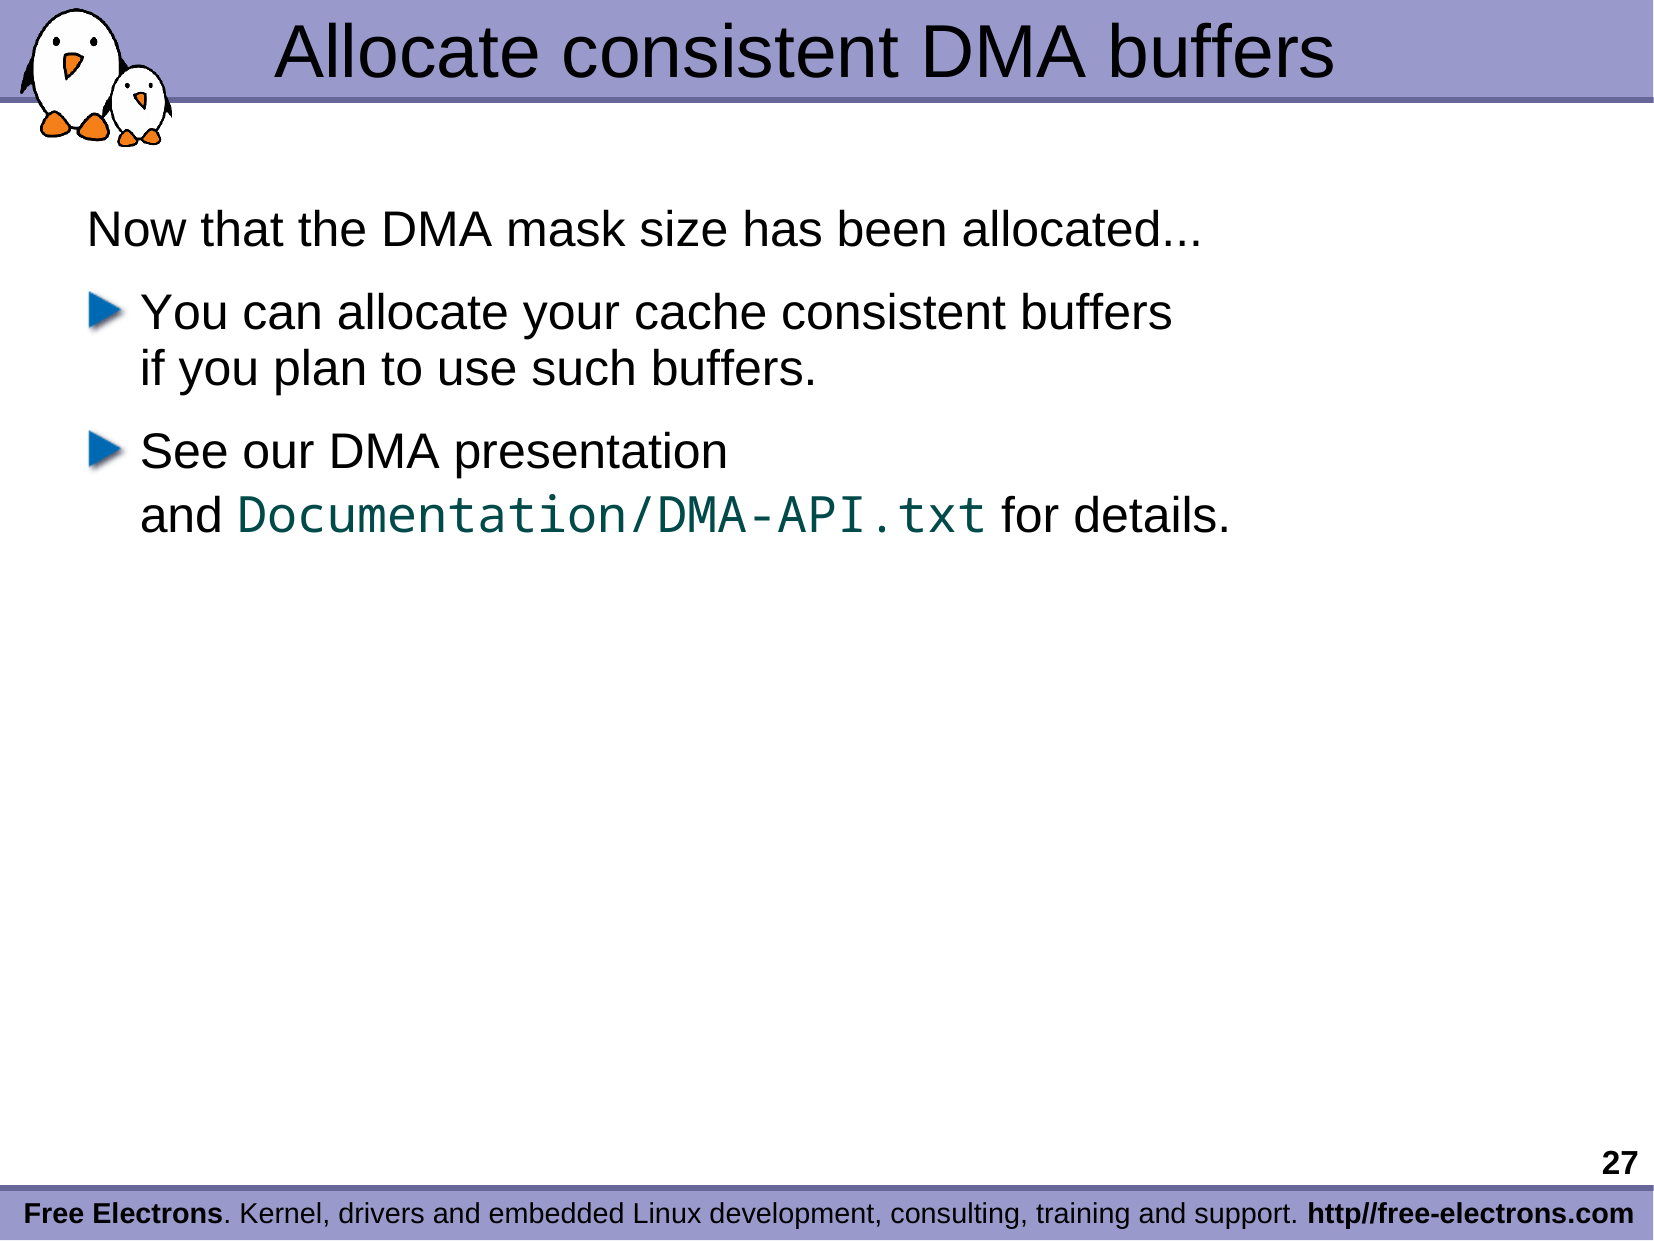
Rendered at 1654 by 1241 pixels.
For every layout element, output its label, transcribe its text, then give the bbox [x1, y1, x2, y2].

title Allocate consistent DMA buffers [60, 0, 1551, 104]
list Now that the DMA mask size has been allocated... You can allocate your cache consistent buffers if you plan to use such buffers. See our DMA presentation and Documentation/DMA-API.txt for details. [68, 201, 1592, 1118]
picture [20, 8, 172, 147]
